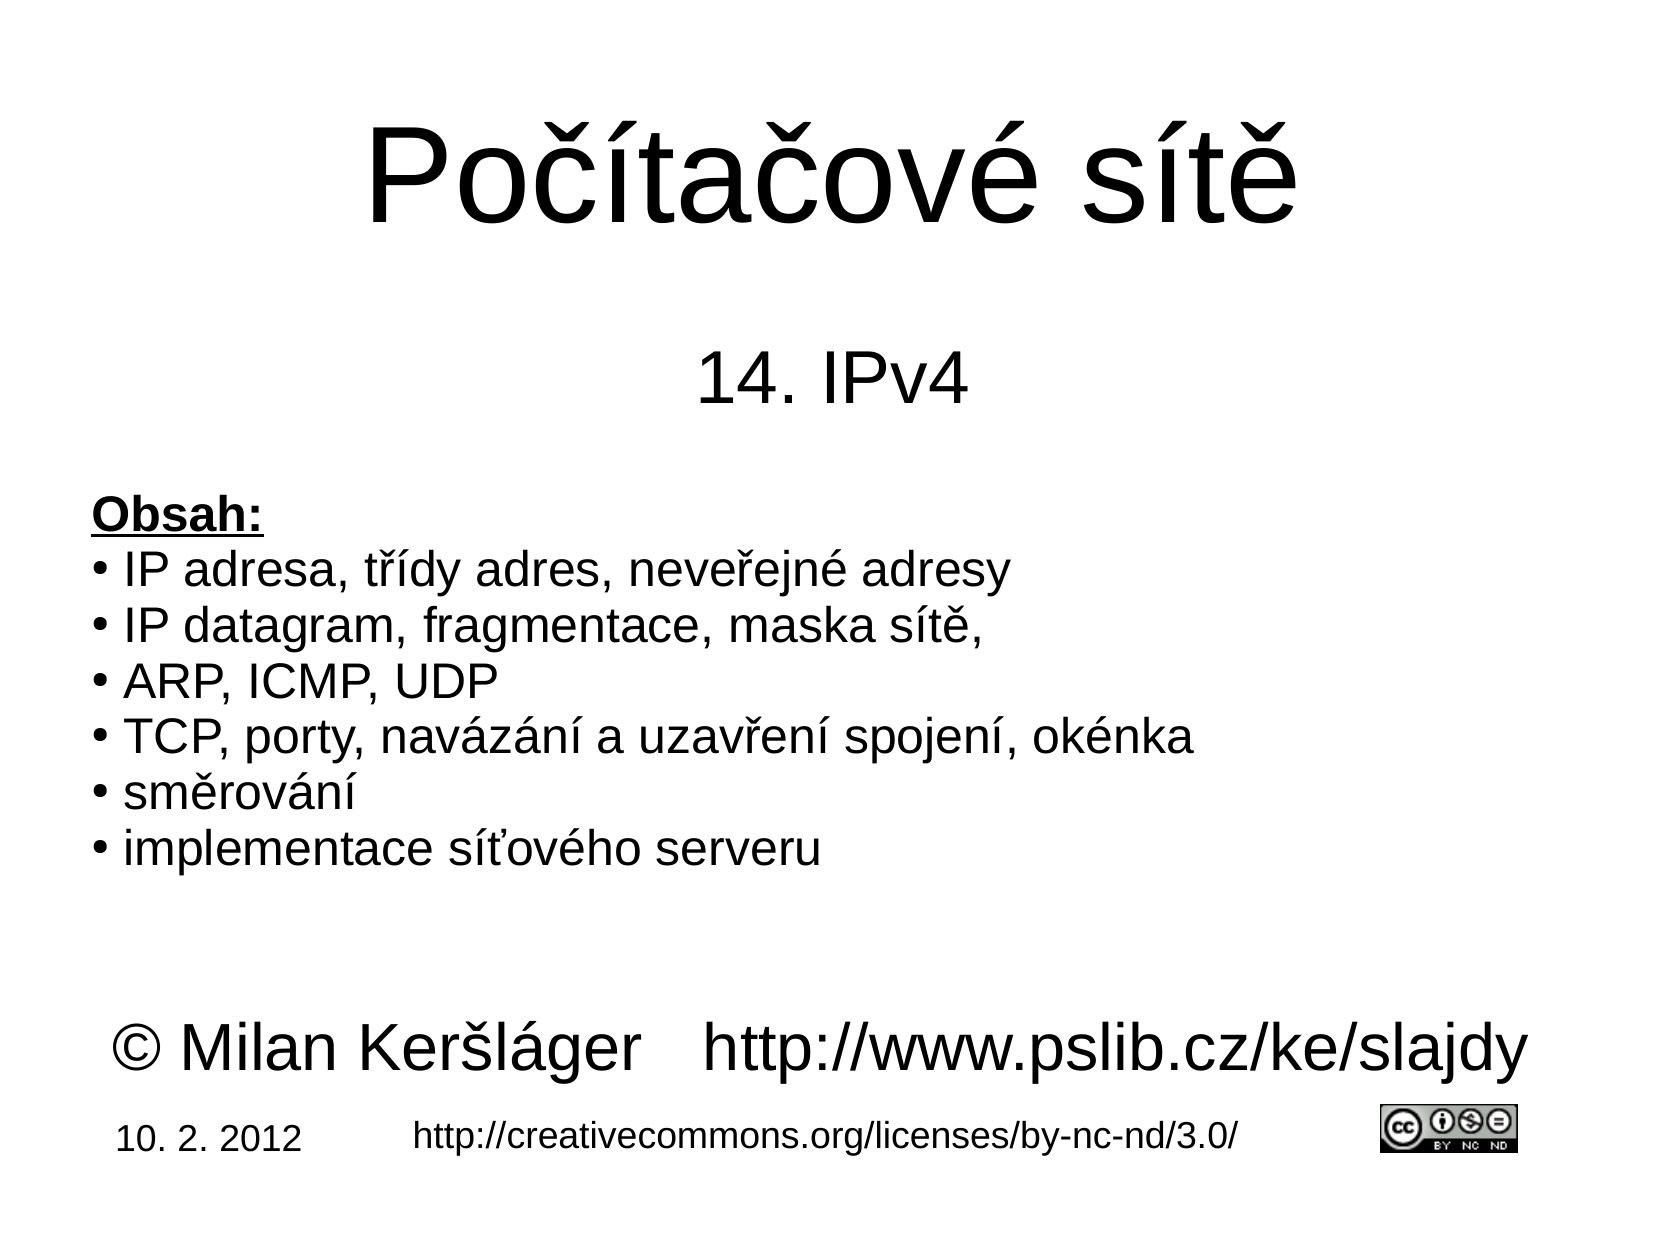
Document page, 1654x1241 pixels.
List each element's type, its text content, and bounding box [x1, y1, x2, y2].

text_box Obsah: IP adresa, třídy adres, neveřejné adresy IP datagram, fragmentace, maska sítě, ARP, ICMP, UDP TCP, porty, navázání a uzavření spojení, okénka směrování implementace síťového serveru [76, 478, 1583, 884]
picture [1380, 1104, 1518, 1153]
text_box http://creativecommons.org/licenses/by-nc-nd/3.0/ [339, 1107, 1313, 1165]
text_box 10.2.2012 [100, 1110, 337, 1168]
list © Milan Keršláger http://www.pslib.cz/ke/slajdy [76, 1009, 1565, 1087]
title Počítačové sítě 14. IPv4 [88, 56, 1577, 461]
